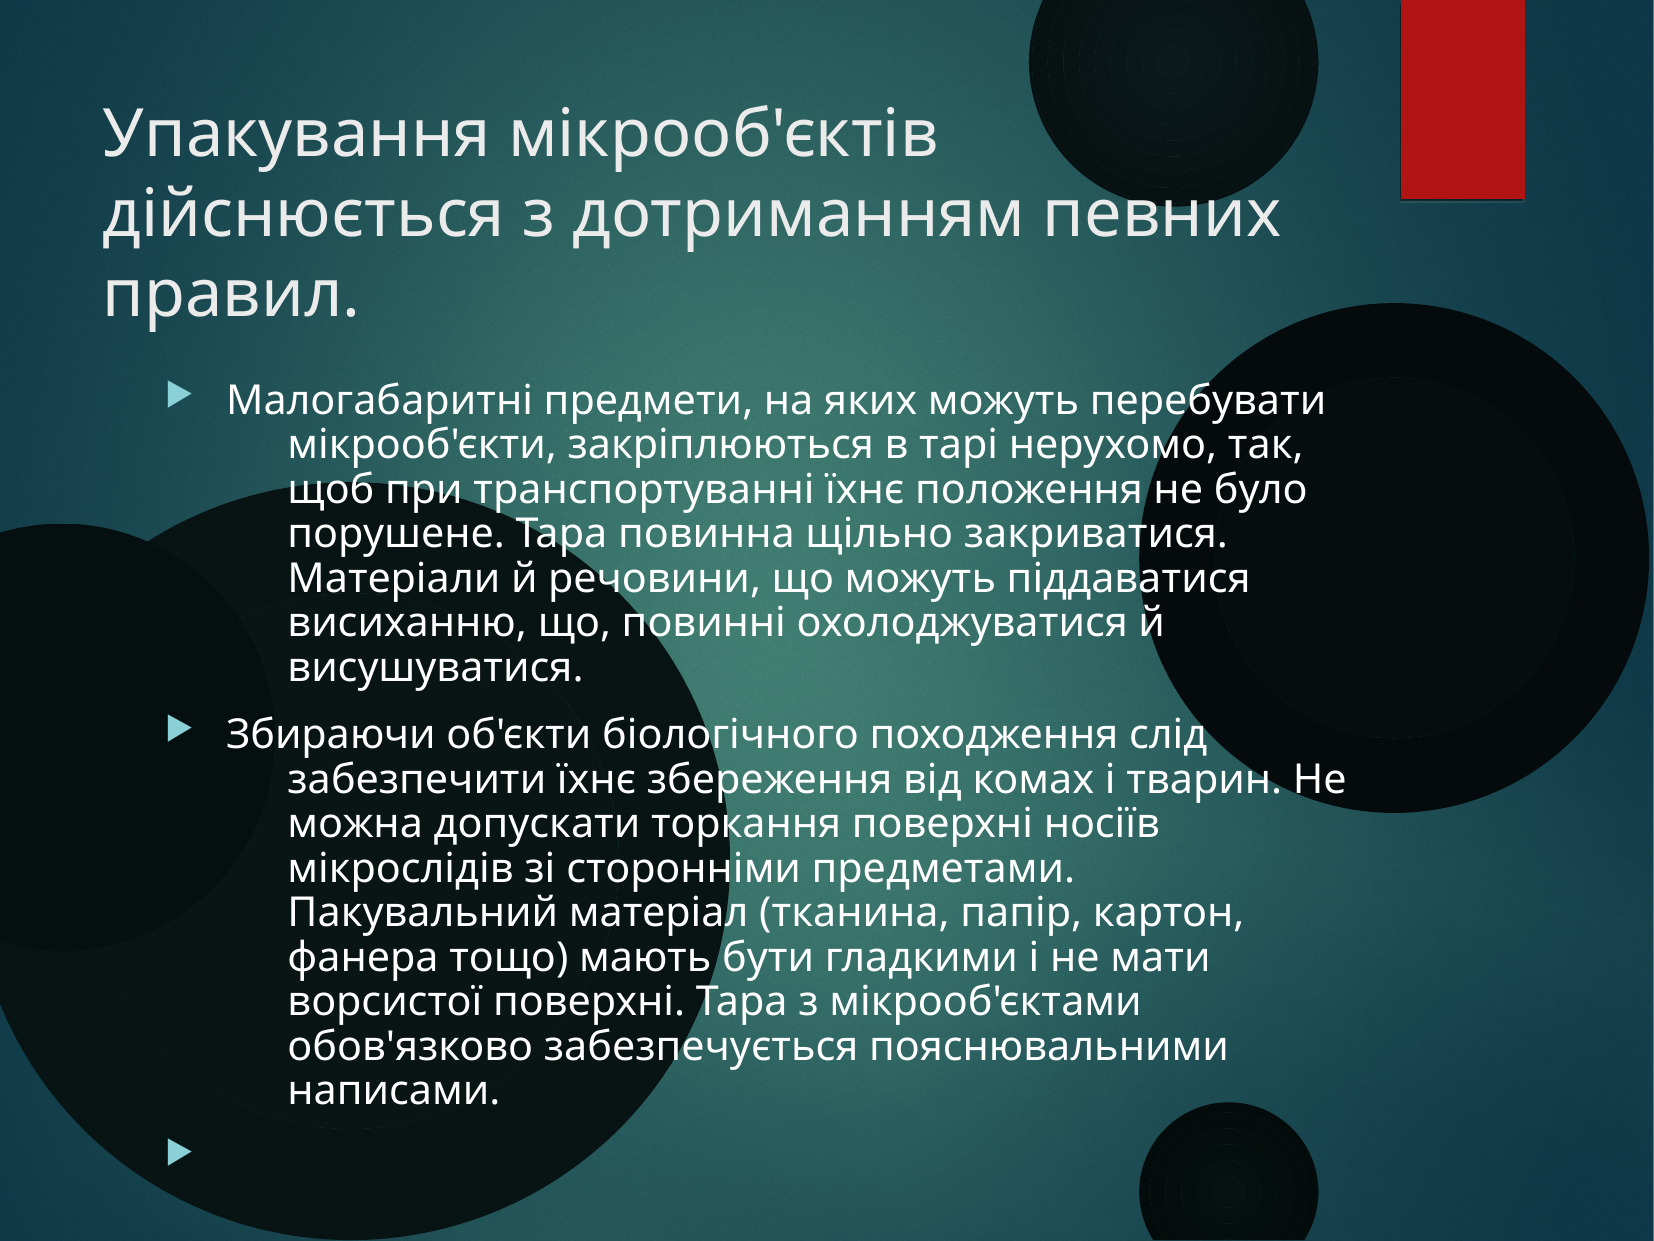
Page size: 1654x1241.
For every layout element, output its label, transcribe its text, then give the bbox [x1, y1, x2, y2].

list Малогабаритні предмети, на яких можуть перебувати мікрооб'єкти, закріплюються в тарі нерухомо, так, щоб при транспортуванні їхнє положення не було порушене. Тара повинна щільно закриватися. Матеріали й речовини, що можуть піддаватися висиханню, що, повинні охолоджуватися й висушуватися. Збираючи об'єкти біологічного походження слід забезпечити їхнє збереження від комах і тварин. Не можна допускати торкання поверхні носіїв мікрослідів зі сторонніми предметами. Пакувальний матеріал (тканина, папір, картон, фанера тощо) мають бути гладкими і не мати ворсистої поверхні. Тара з мікрооб'єктами обов'язково забезпечується пояснювальними написами. [149, 371, 1364, 1130]
title Упакування мікрооб'єктів дійснюється з дотриманням певних правил. [87, 81, 1364, 336]
